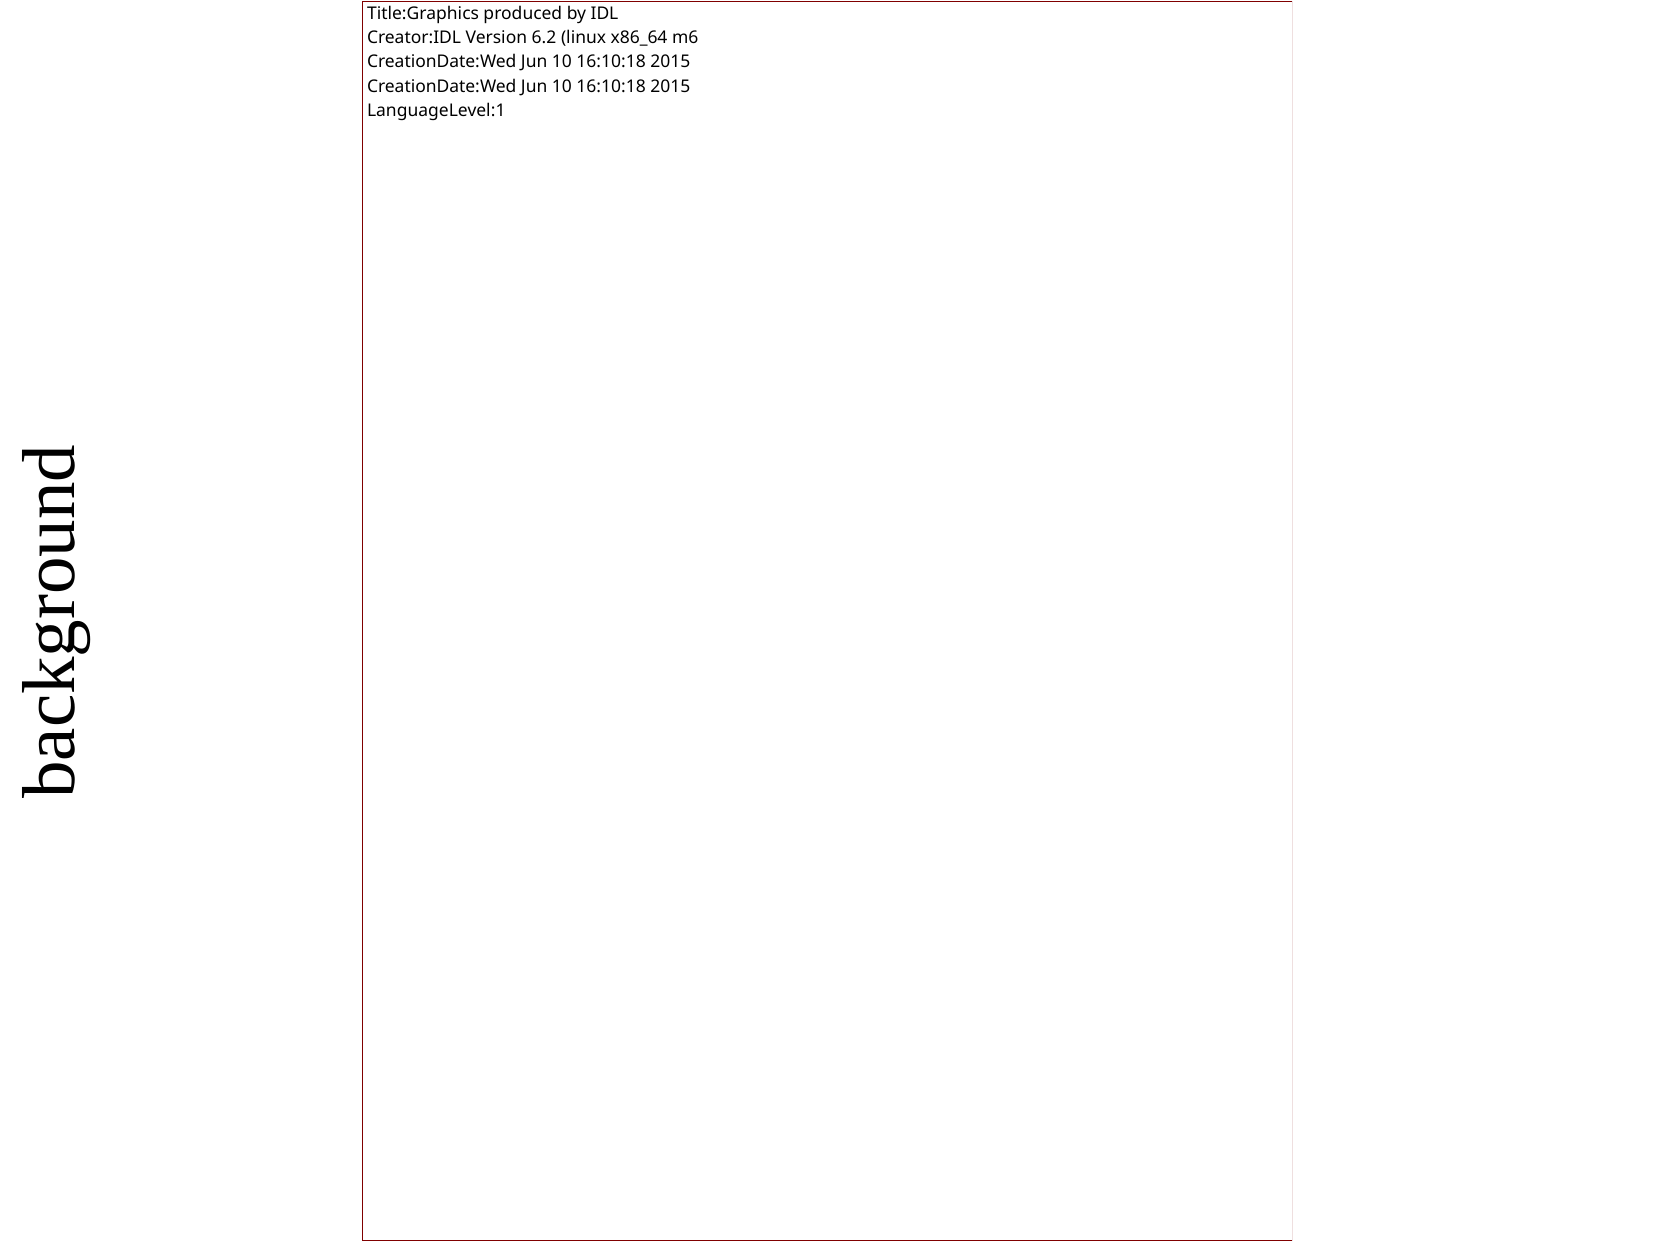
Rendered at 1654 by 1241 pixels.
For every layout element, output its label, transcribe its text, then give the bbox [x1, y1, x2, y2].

picture [361, 0, 1293, 1241]
text_box background [0, 426, 99, 814]
